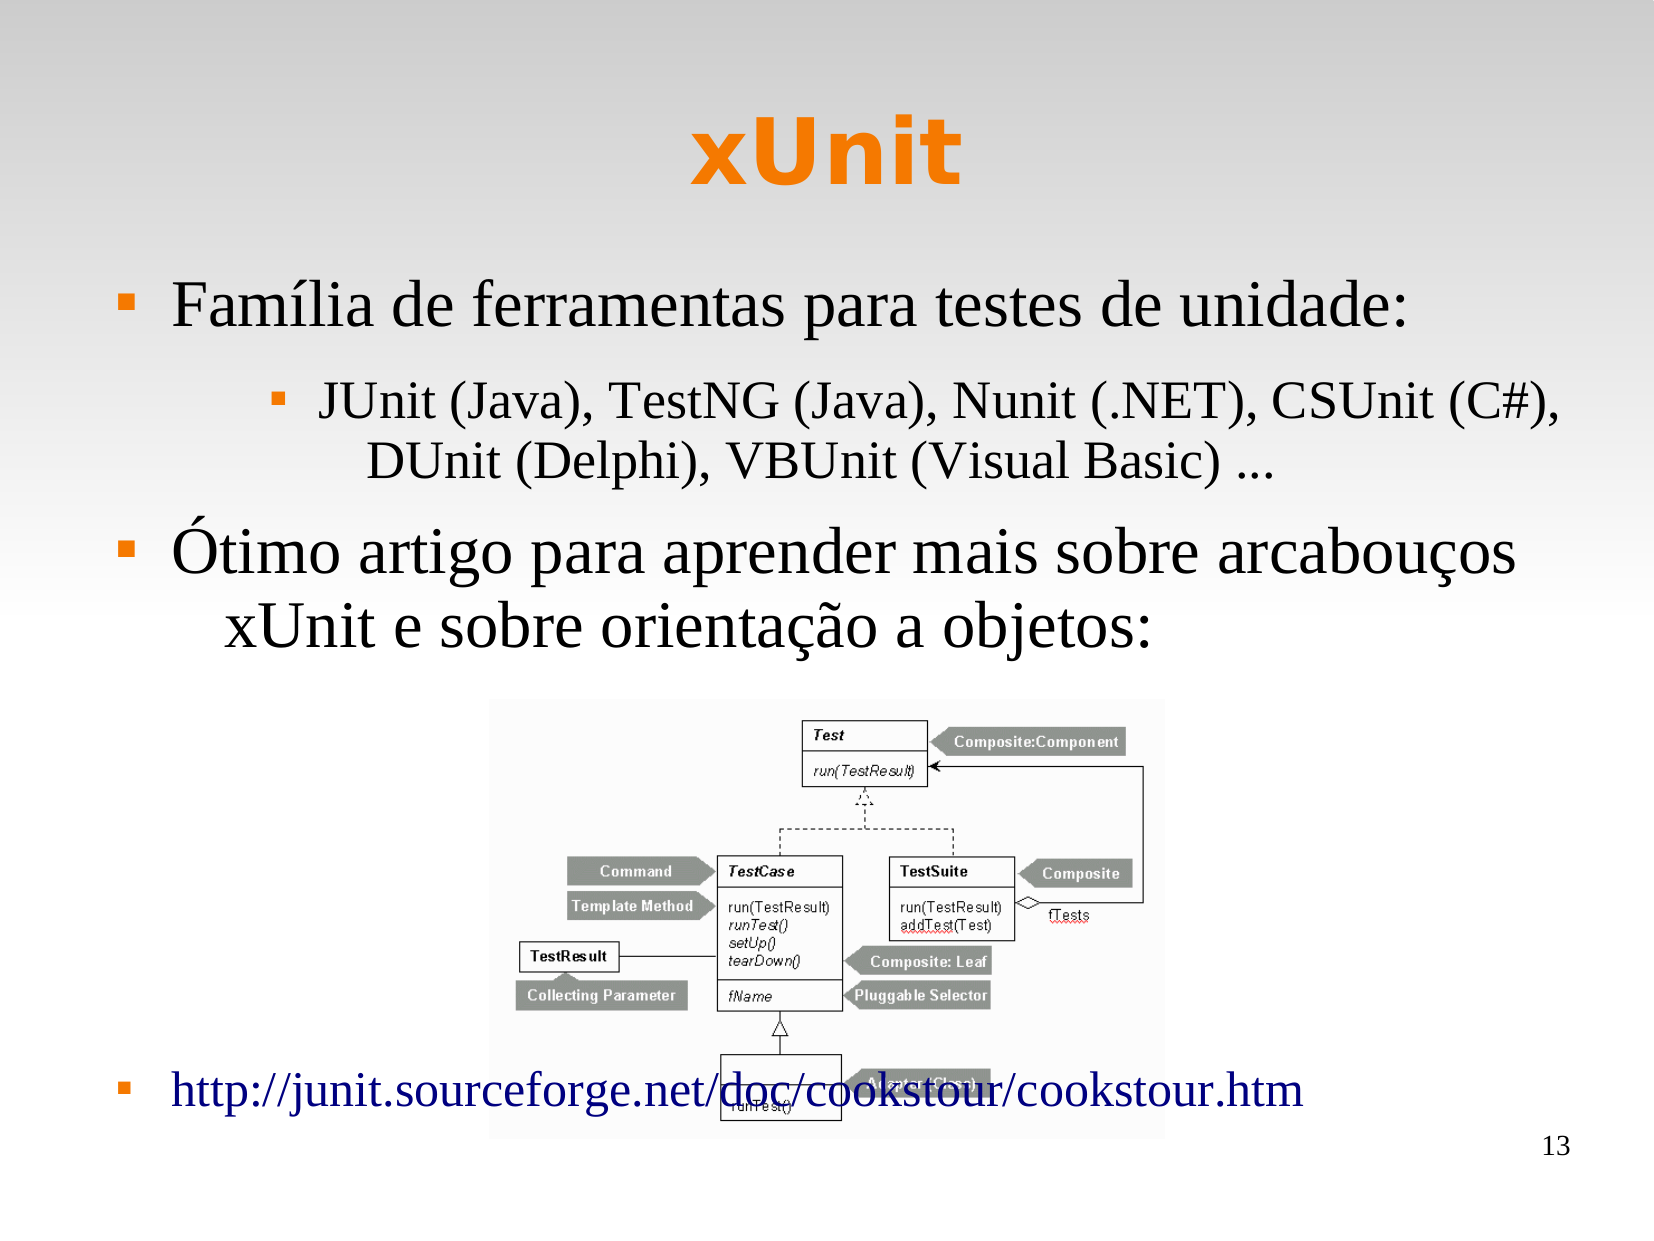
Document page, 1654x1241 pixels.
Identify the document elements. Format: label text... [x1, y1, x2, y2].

title xUnit [82, 49, 1571, 257]
list Família de ferramentas para testes de unidade: JUnit (Java), TestNG (Java), Nunit (.NET), CSUnit (C#), DUnit (Delphi), VBUnit (Visual Basic) ... Ótimo artigo para aprender mais sobre arcabouços xUnit e sobre orientação a objetos: http://junit.sourceforge.net/doc/cookstour/cookstour.htm [82, 266, 1571, 1187]
